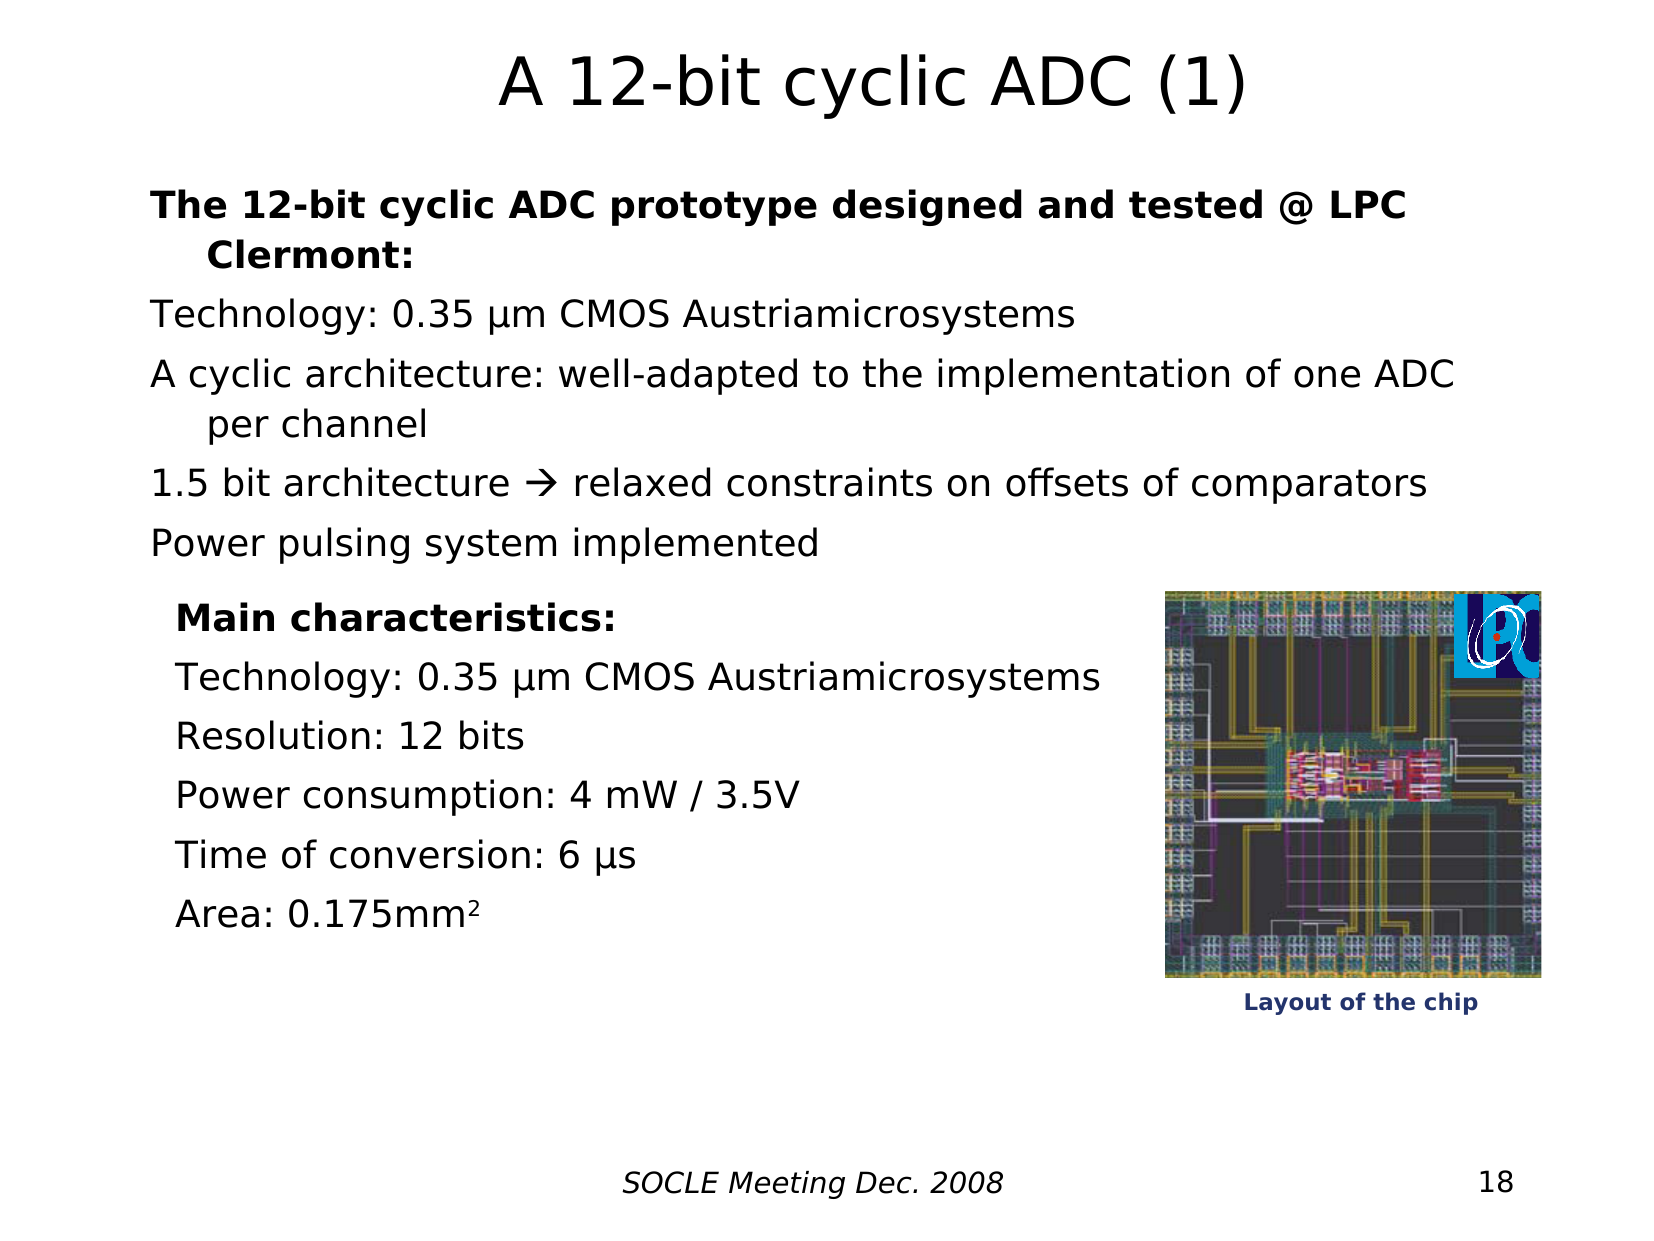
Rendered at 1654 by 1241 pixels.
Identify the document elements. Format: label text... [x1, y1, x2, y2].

text_box The 12-bit cyclic ADC prototype designed and tested @ LPC Clermont: Technology: 0.35 µm CMOS Austriamicrosystems A cyclic architecture: well-adapted to the implementation of one ADC per channel 1.5 bit architecture  relaxed constraints on offsets of comparators Power pulsing system implemented [135, 169, 1536, 370]
picture [1522, 611, 1539, 661]
picture [1165, 783, 1542, 978]
text_box <number> [1336, 1157, 1530, 1241]
picture [1495, 594, 1526, 630]
text_box Layout of the chip [1228, 981, 1502, 1024]
picture [1468, 594, 1524, 678]
title A 12-bit cyclic ADC (1) [234, 0, 1516, 166]
text_box Main characteristics: Technology: 0.35 µm CMOS Austriamicrosystems Resolution: 12 bits Power consumption: 4 mW / 3.5V Time of conversion: 6 µs Area: 0.175mm2 [160, 582, 1561, 783]
